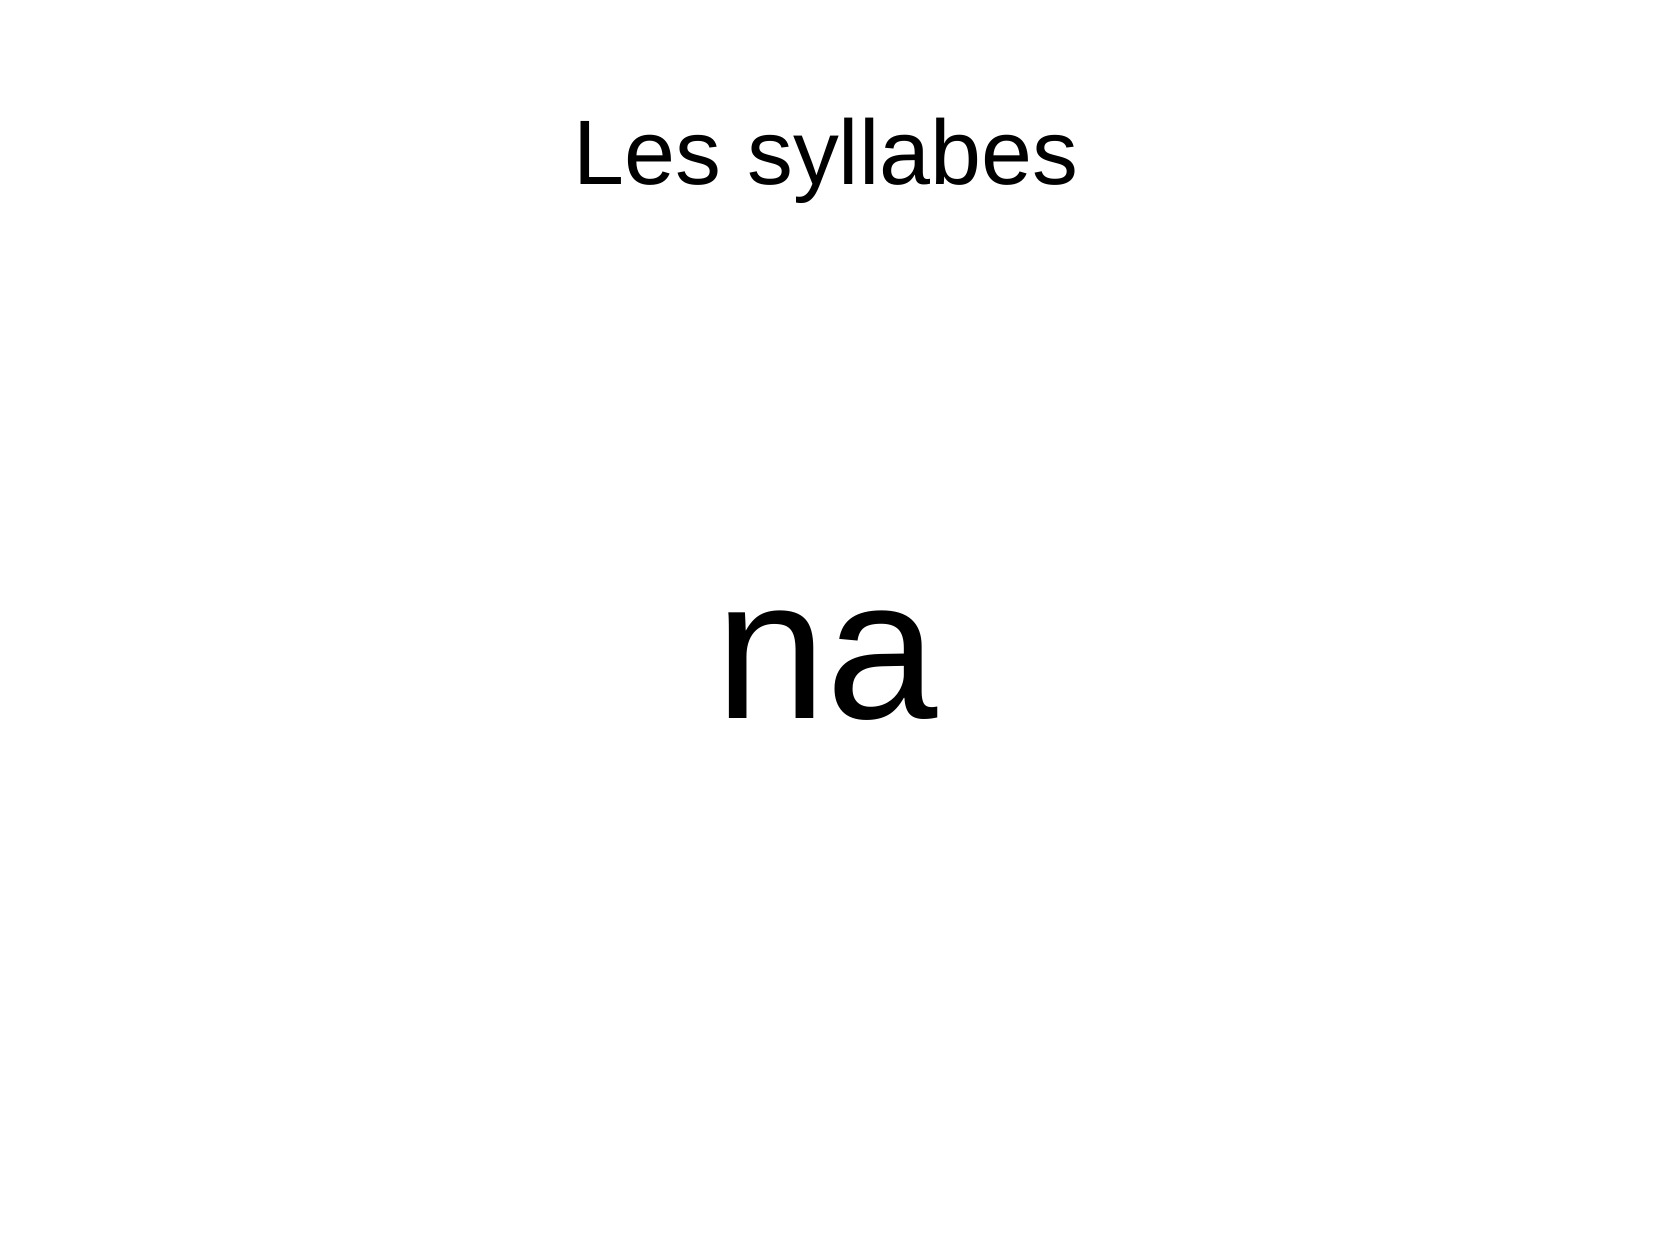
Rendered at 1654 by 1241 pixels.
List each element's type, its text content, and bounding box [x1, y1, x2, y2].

subtitle na [82, 290, 1571, 1010]
title Les syllabes [82, 49, 1571, 257]
